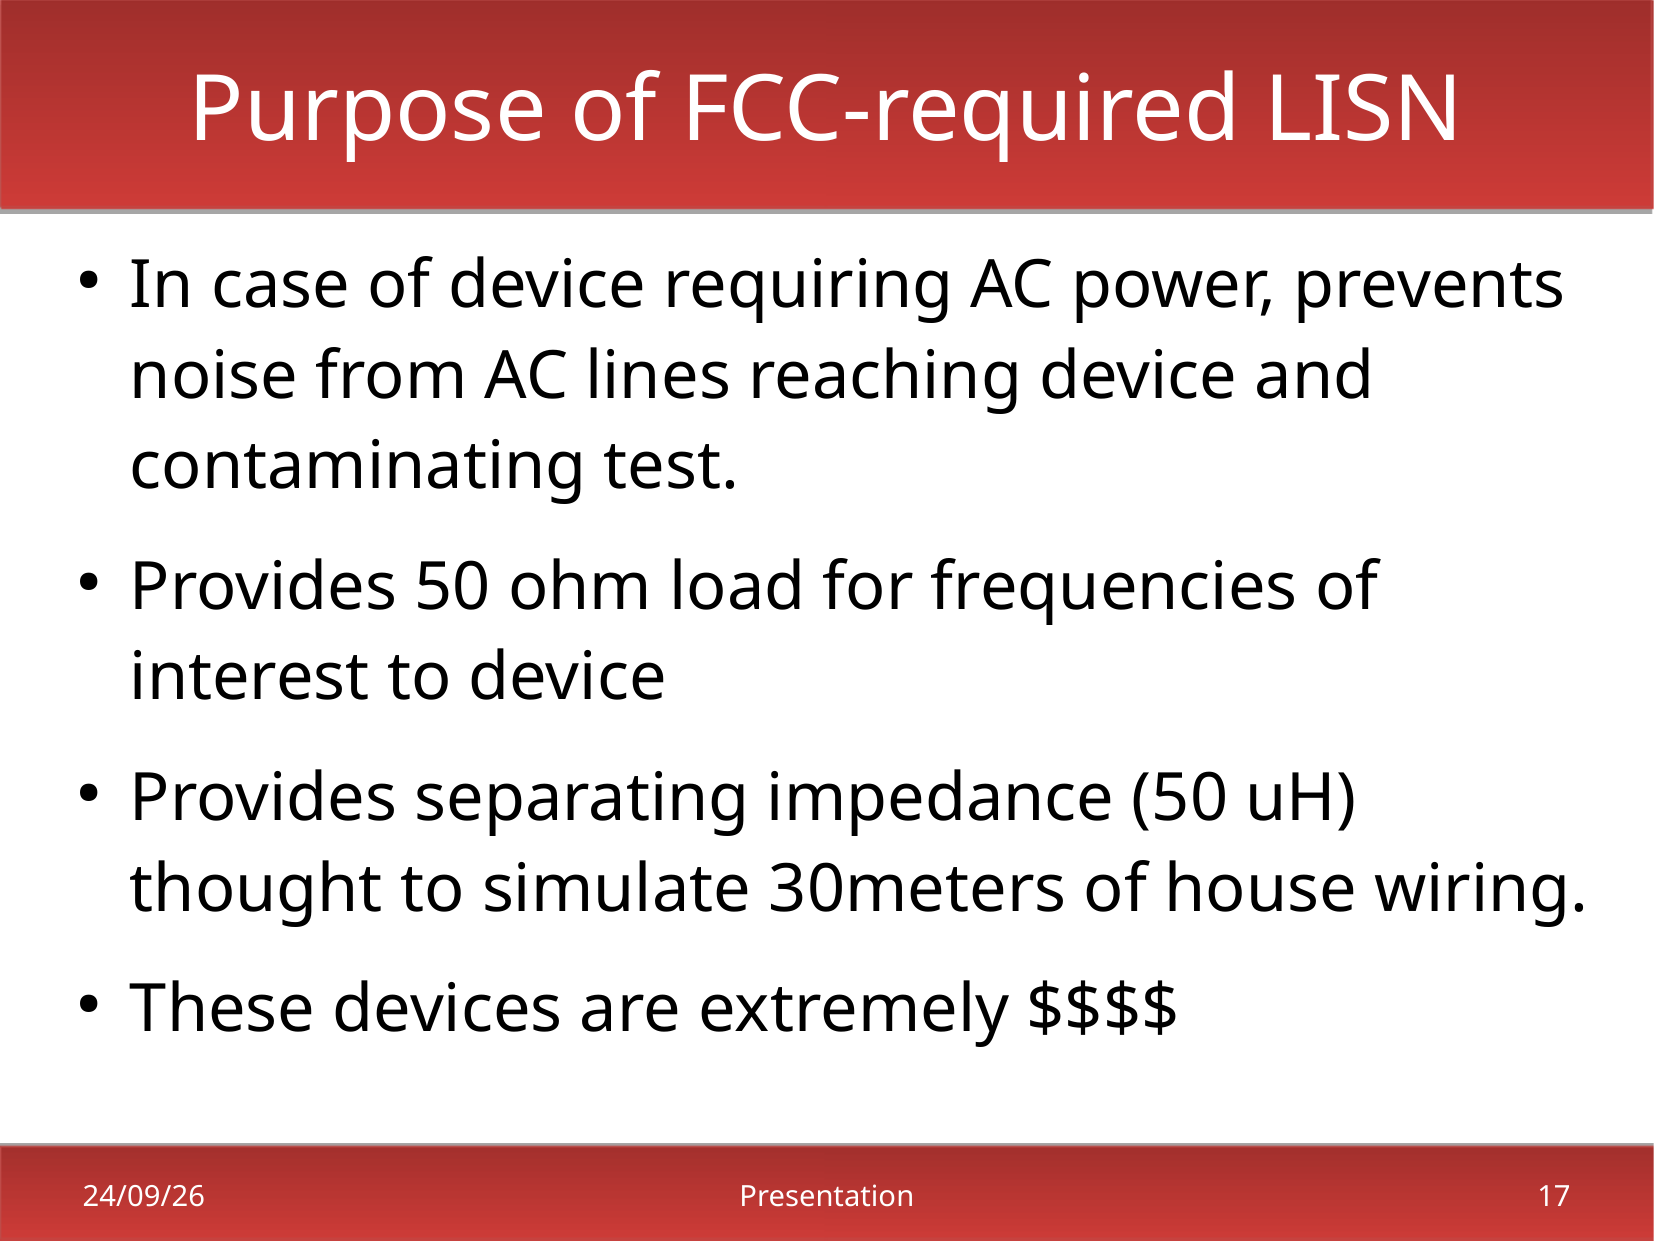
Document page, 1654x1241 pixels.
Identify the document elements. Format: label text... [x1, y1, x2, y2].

picture [0, 0, 1654, 214]
picture [0, 1143, 1654, 1241]
list In case of device requiring AC power, prevents noise from AC lines reaching device and contaminating test. Provides 50 ohm load for frequencies of interest to device Provides separating impedance (50 uH) thought to simulate 30meters of house wiring. These devices are extremely $$$$ [59, 236, 1595, 1055]
title Purpose of FCC-required LISN [59, 31, 1595, 178]
